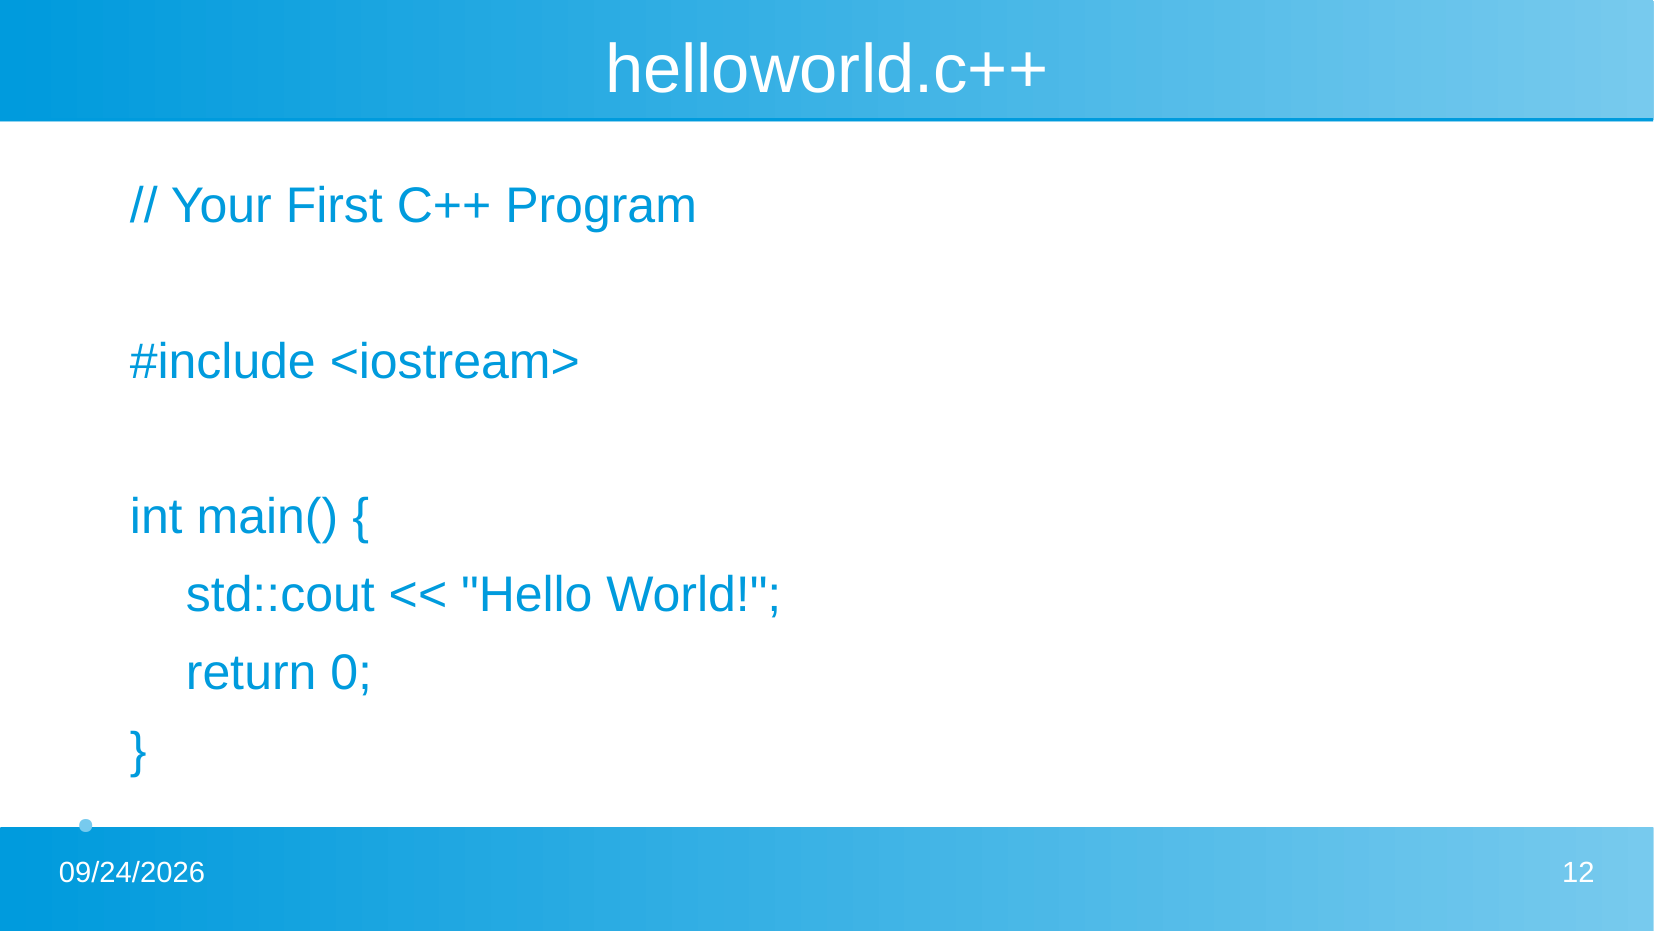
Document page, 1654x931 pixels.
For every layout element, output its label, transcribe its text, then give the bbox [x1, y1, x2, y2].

title helloworld.c++ [59, 29, 1595, 108]
list // Your First C++ Program #include <iostream> int main() { std::cout << "Hello World!"; return 0; } [59, 177, 1595, 768]
